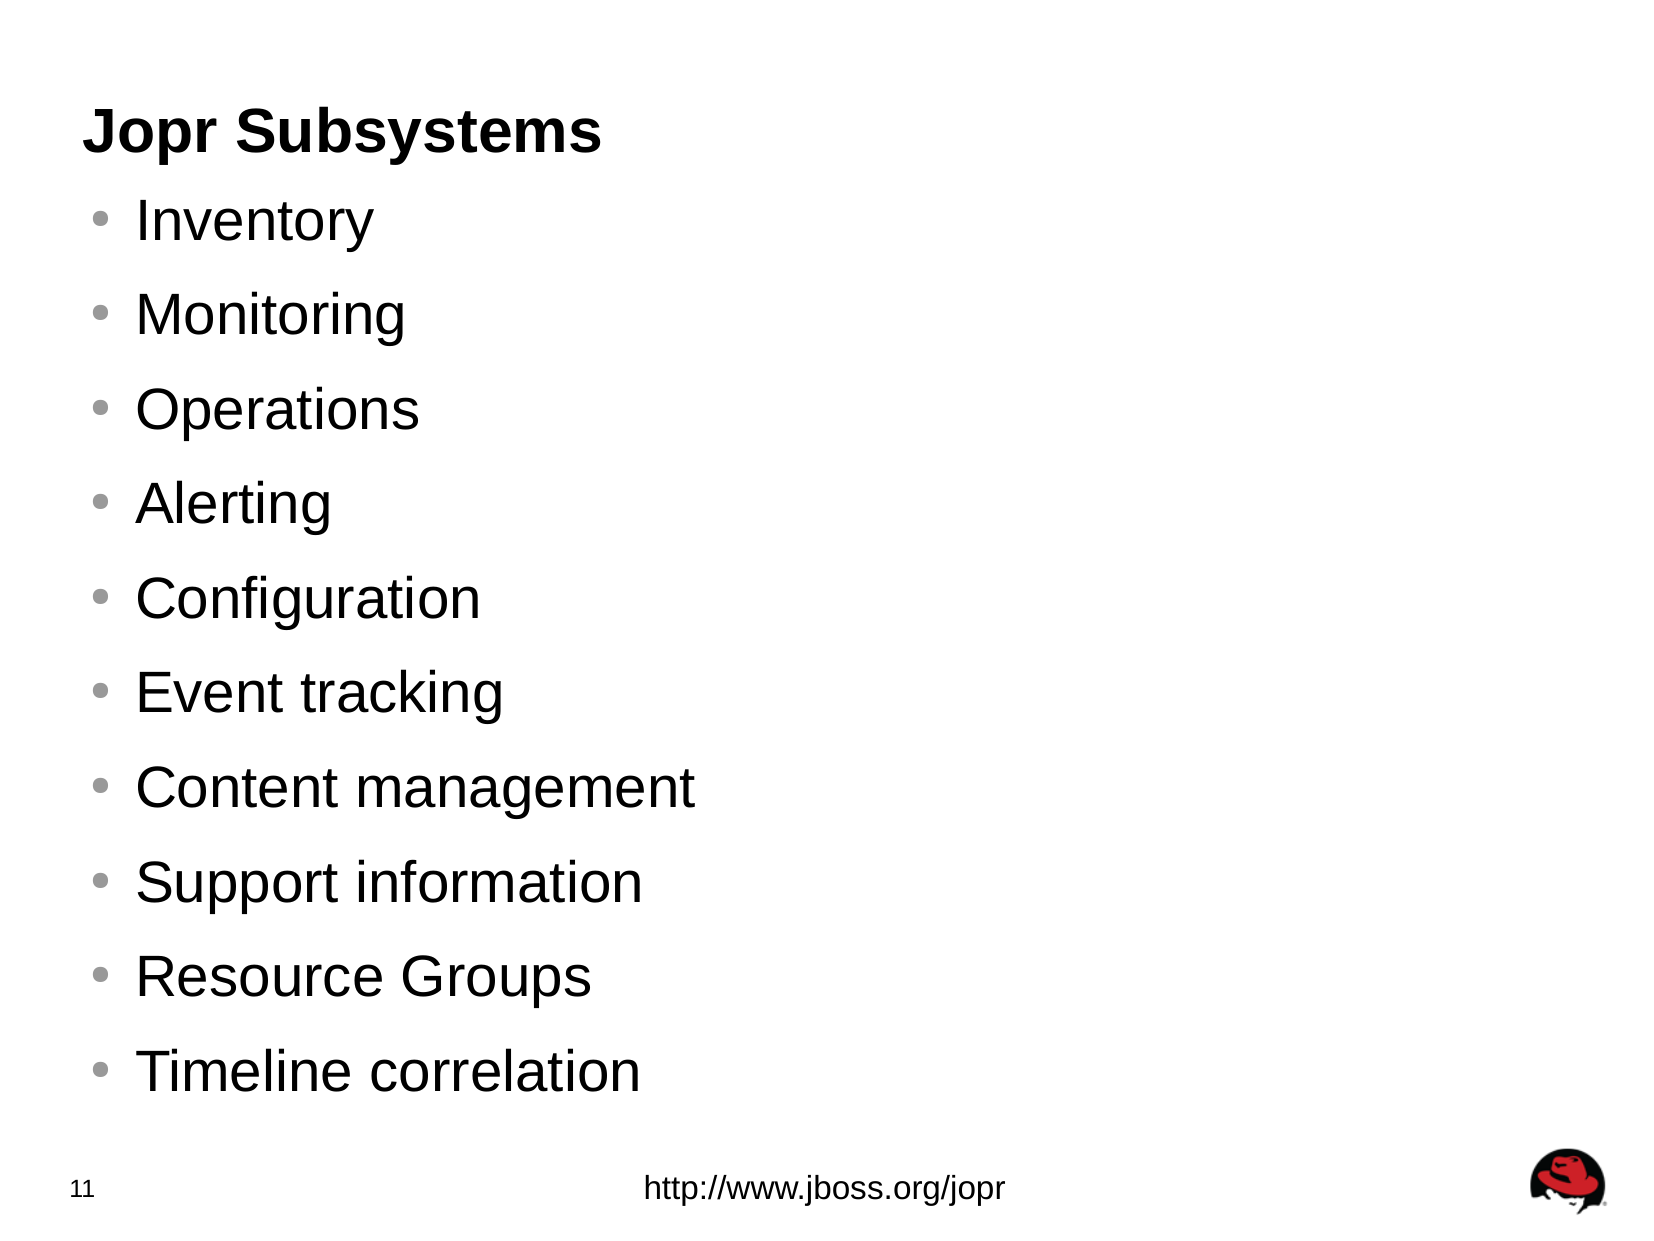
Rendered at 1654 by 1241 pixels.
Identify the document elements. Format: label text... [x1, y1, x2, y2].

picture [1529, 1146, 1613, 1224]
list Inventory Monitoring Operations Alerting Configuration Event tracking Content management Support information Resource Groups Timeline correlation [75, 187, 1564, 1104]
title Jopr Subsystems [82, 45, 1571, 218]
